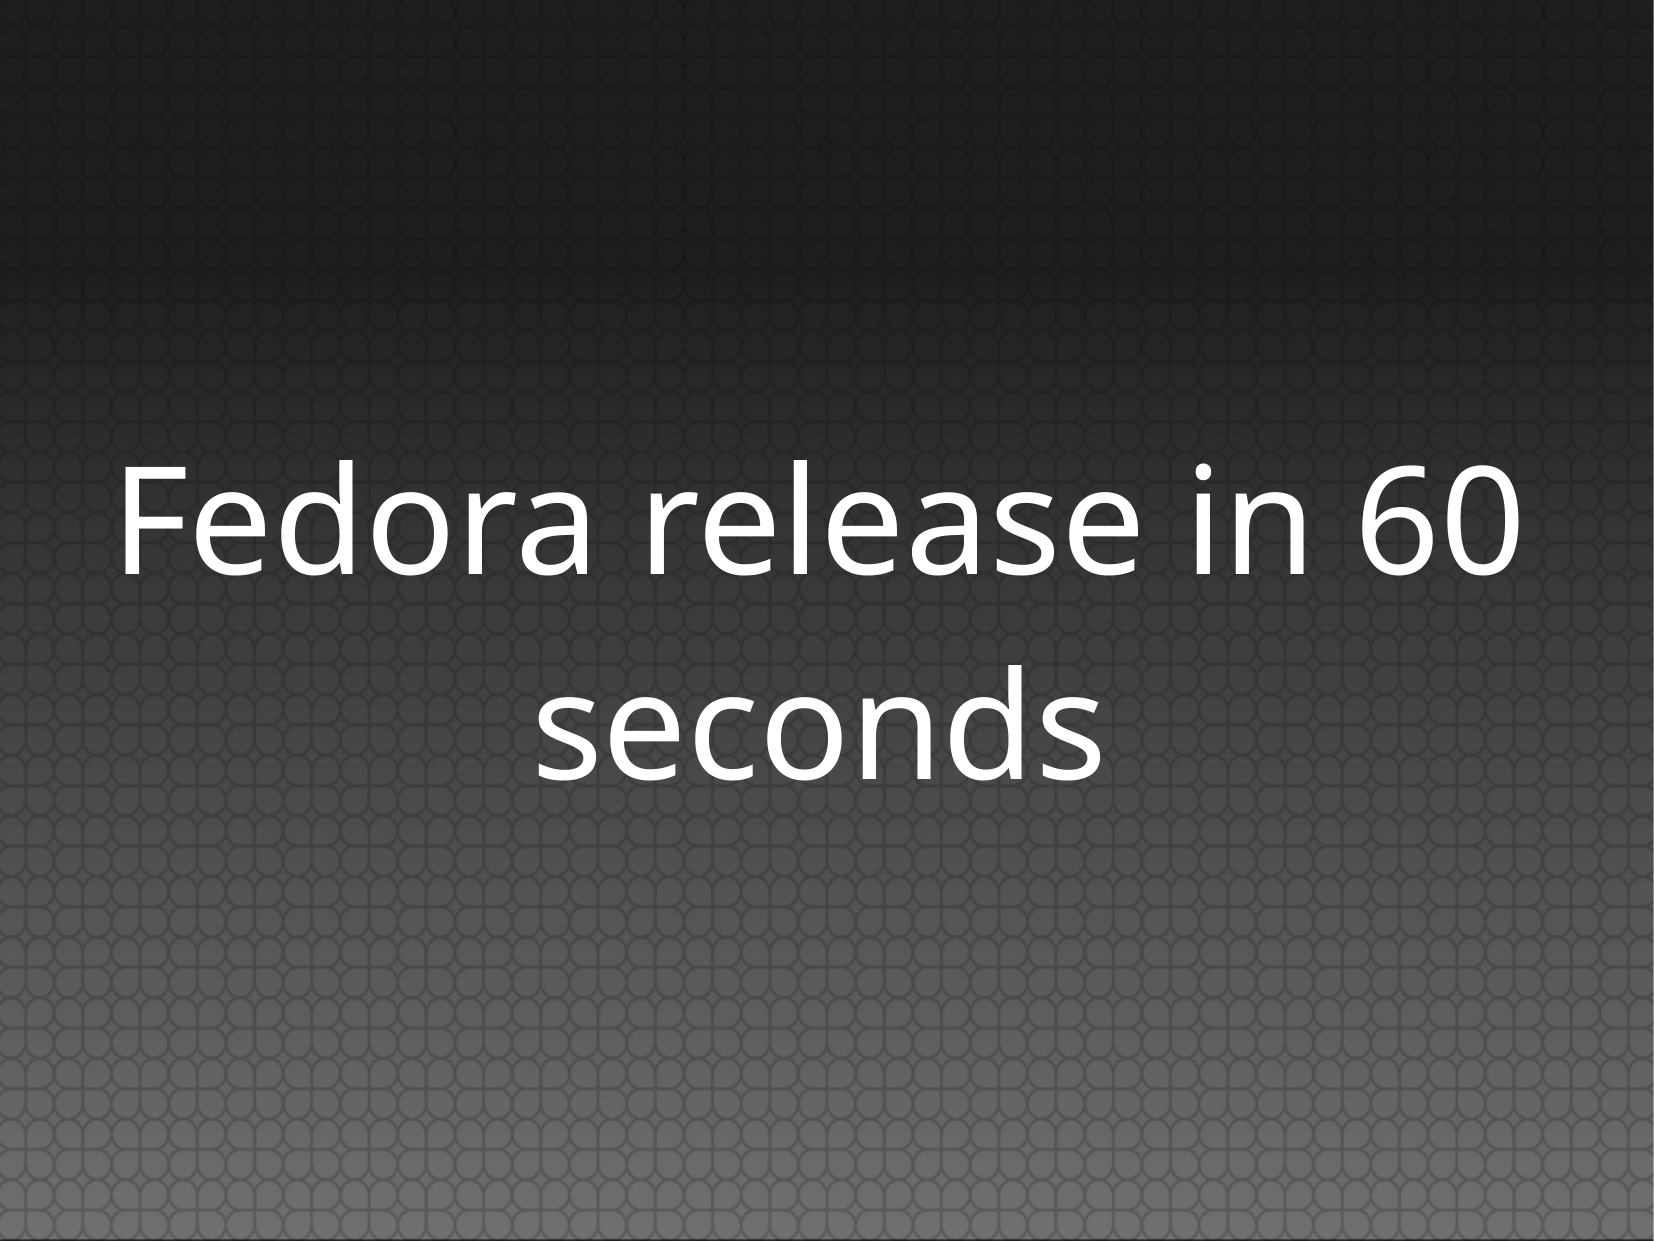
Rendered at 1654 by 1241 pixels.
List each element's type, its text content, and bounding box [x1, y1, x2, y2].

picture [0, 0, 1654, 1241]
title Fedora release in 60 seconds [75, 466, 1564, 772]
